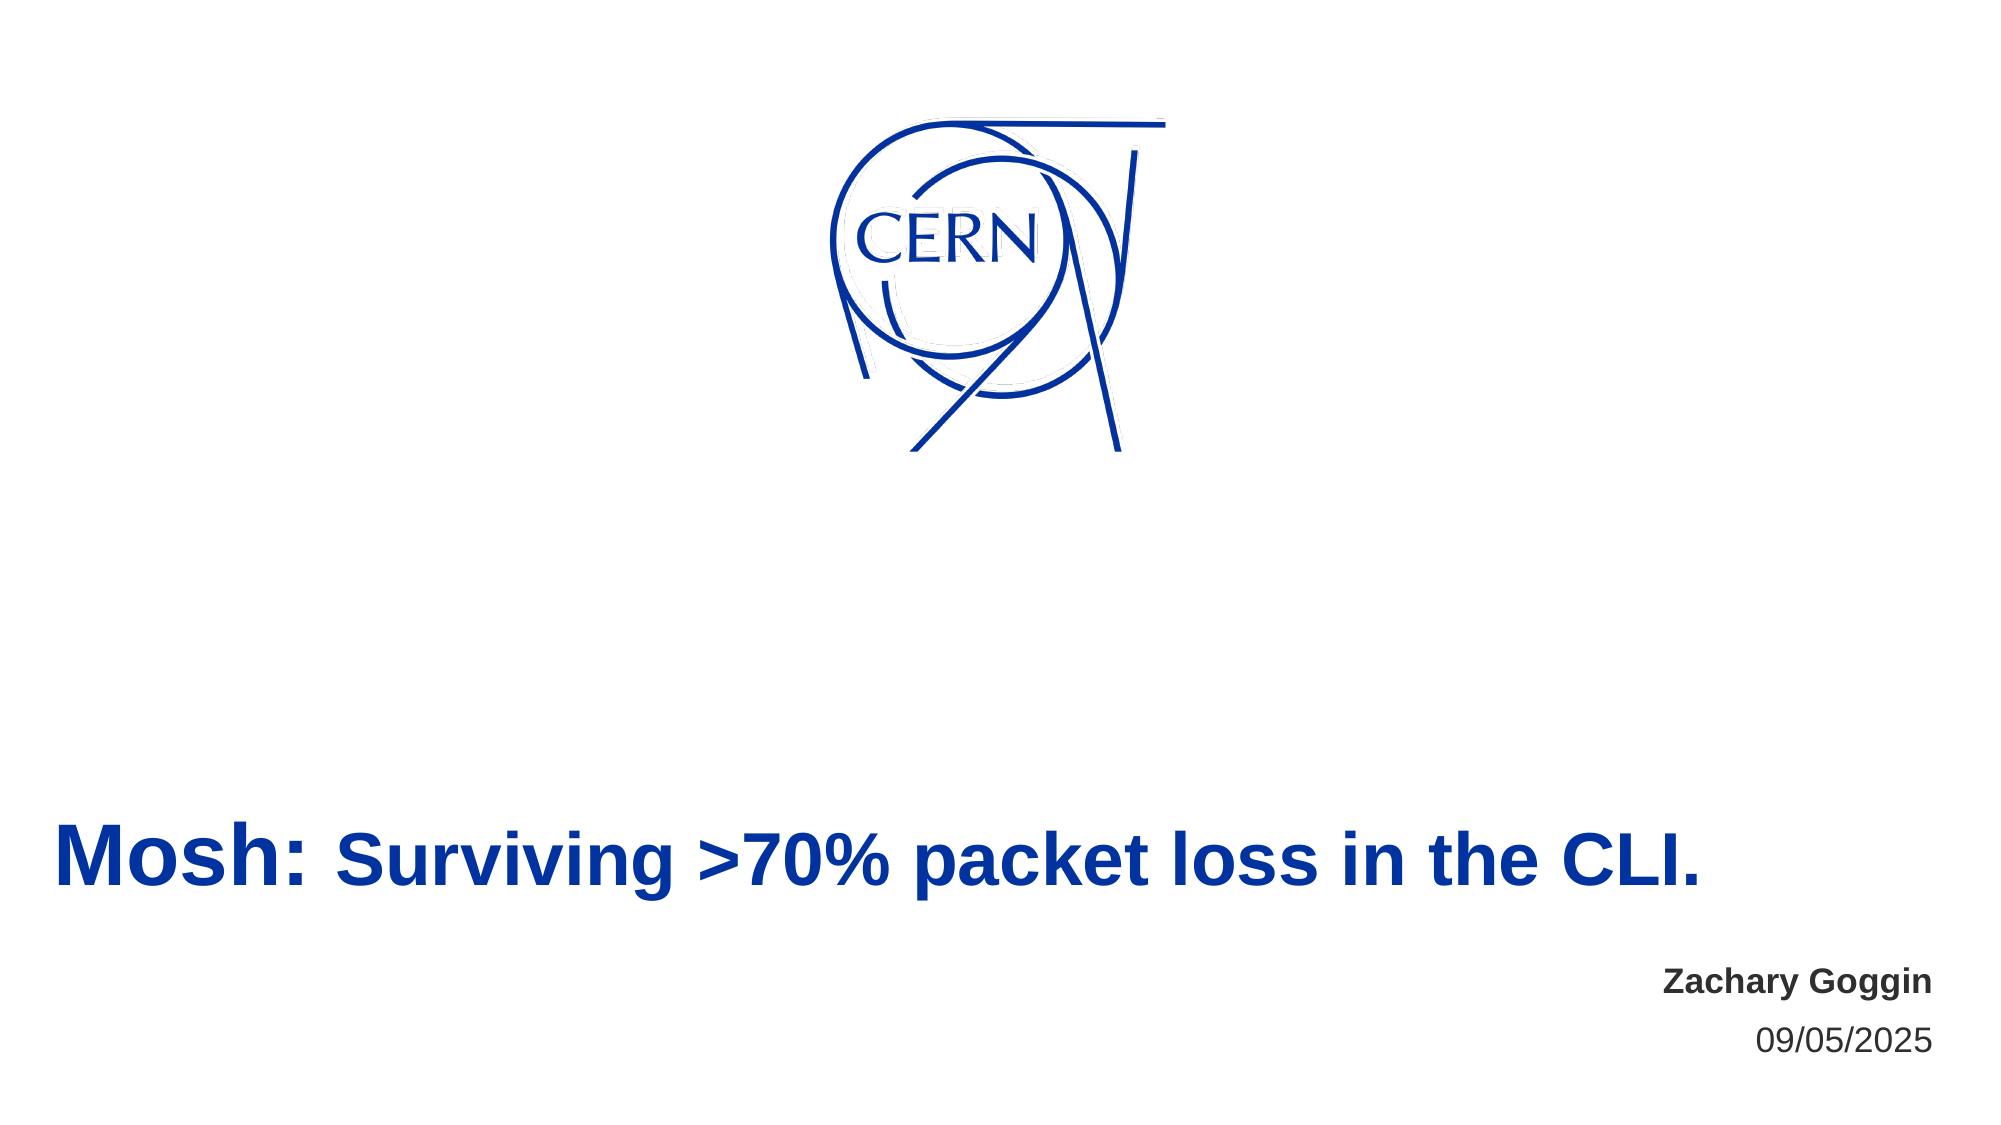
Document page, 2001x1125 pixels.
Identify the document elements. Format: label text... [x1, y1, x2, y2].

title Mosh: Surviving >70% packet loss in the CLI. [53, 621, 1920, 975]
text_box Zachary Goggin 09/05/2025 [66, 962, 1934, 1053]
picture [828, 117, 1167, 455]
